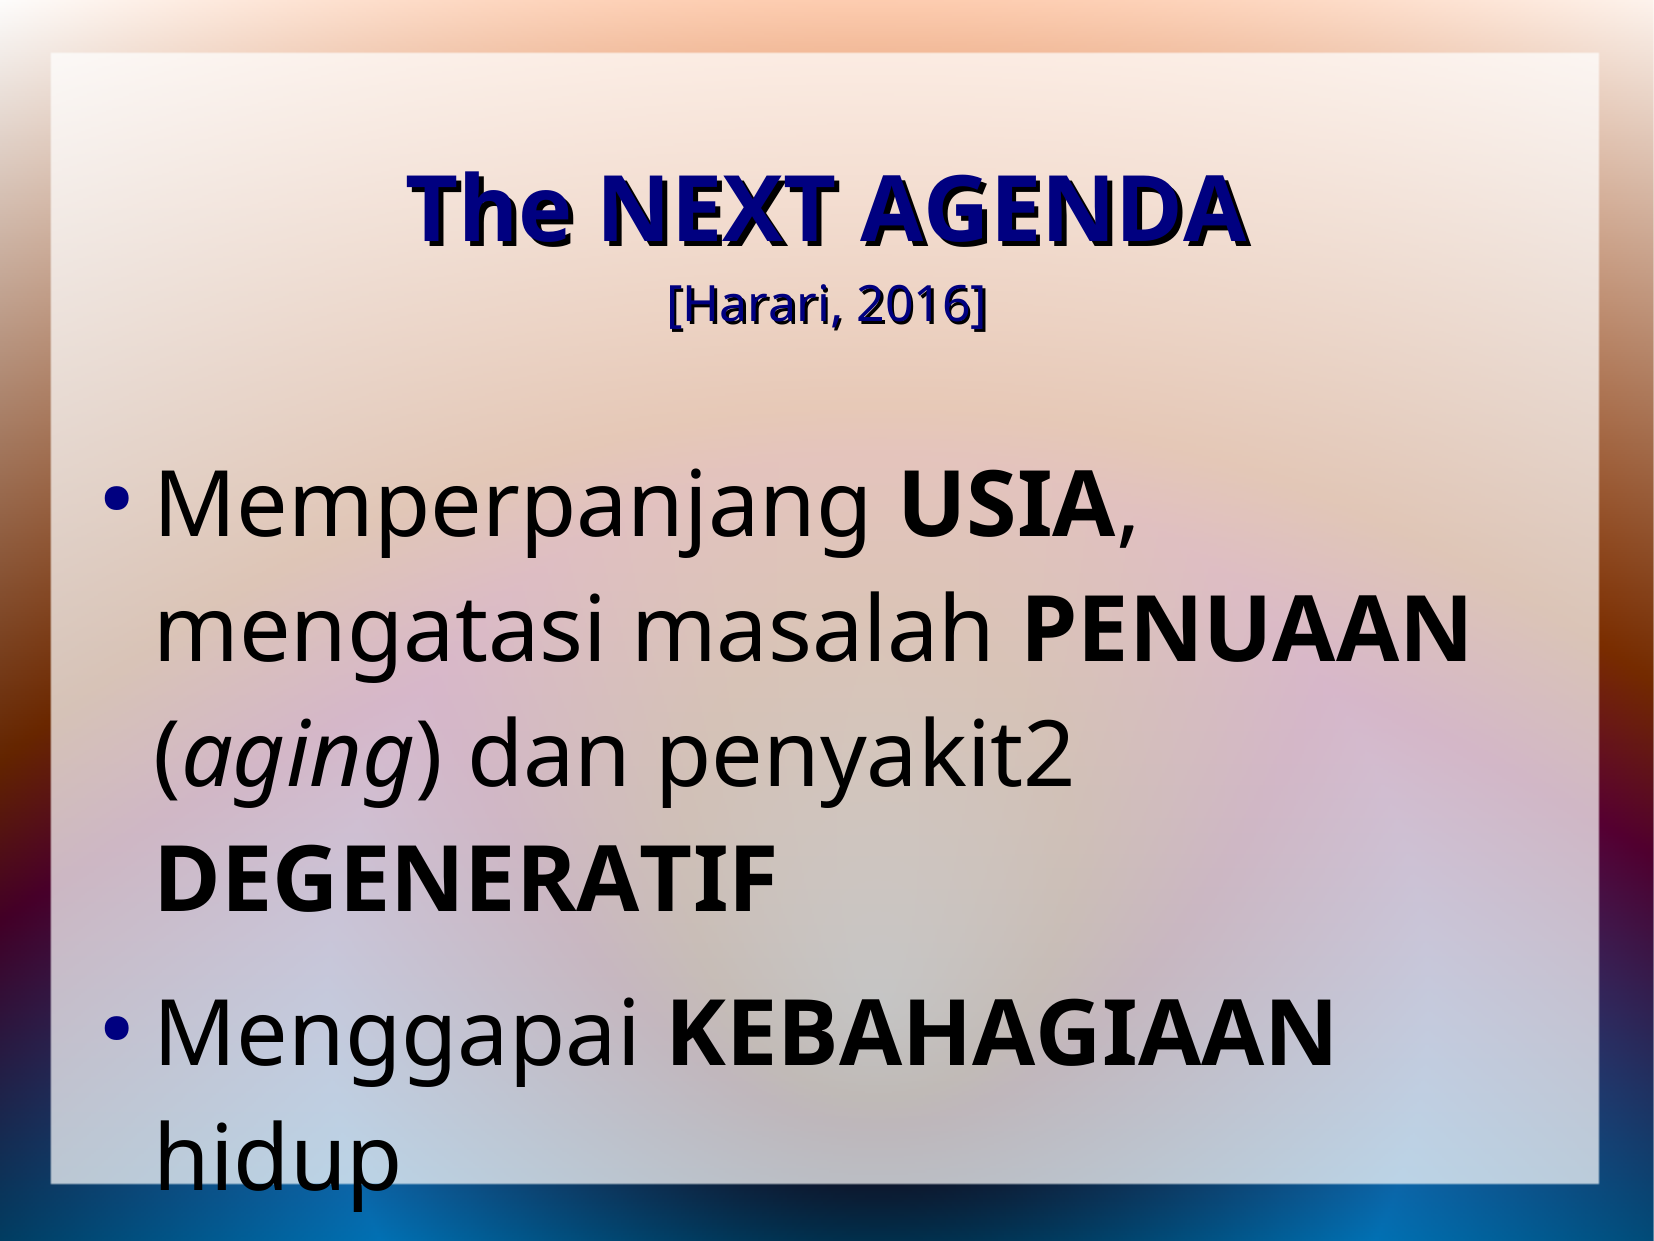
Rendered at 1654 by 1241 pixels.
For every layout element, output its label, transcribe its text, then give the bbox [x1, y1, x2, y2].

title The NEXT AGENDA [Harari, 2016] [82, 94, 1571, 385]
picture [0, 0, 1654, 1241]
list Memperpanjang USIA, mengatasi masalah PENUAAN (aging) dan penyakit2 DEGENERATIF Menggapai KEBAHAGIAAN hidup Menjadi SETENGAH DEWA (godlike control) [82, 438, 1571, 1158]
